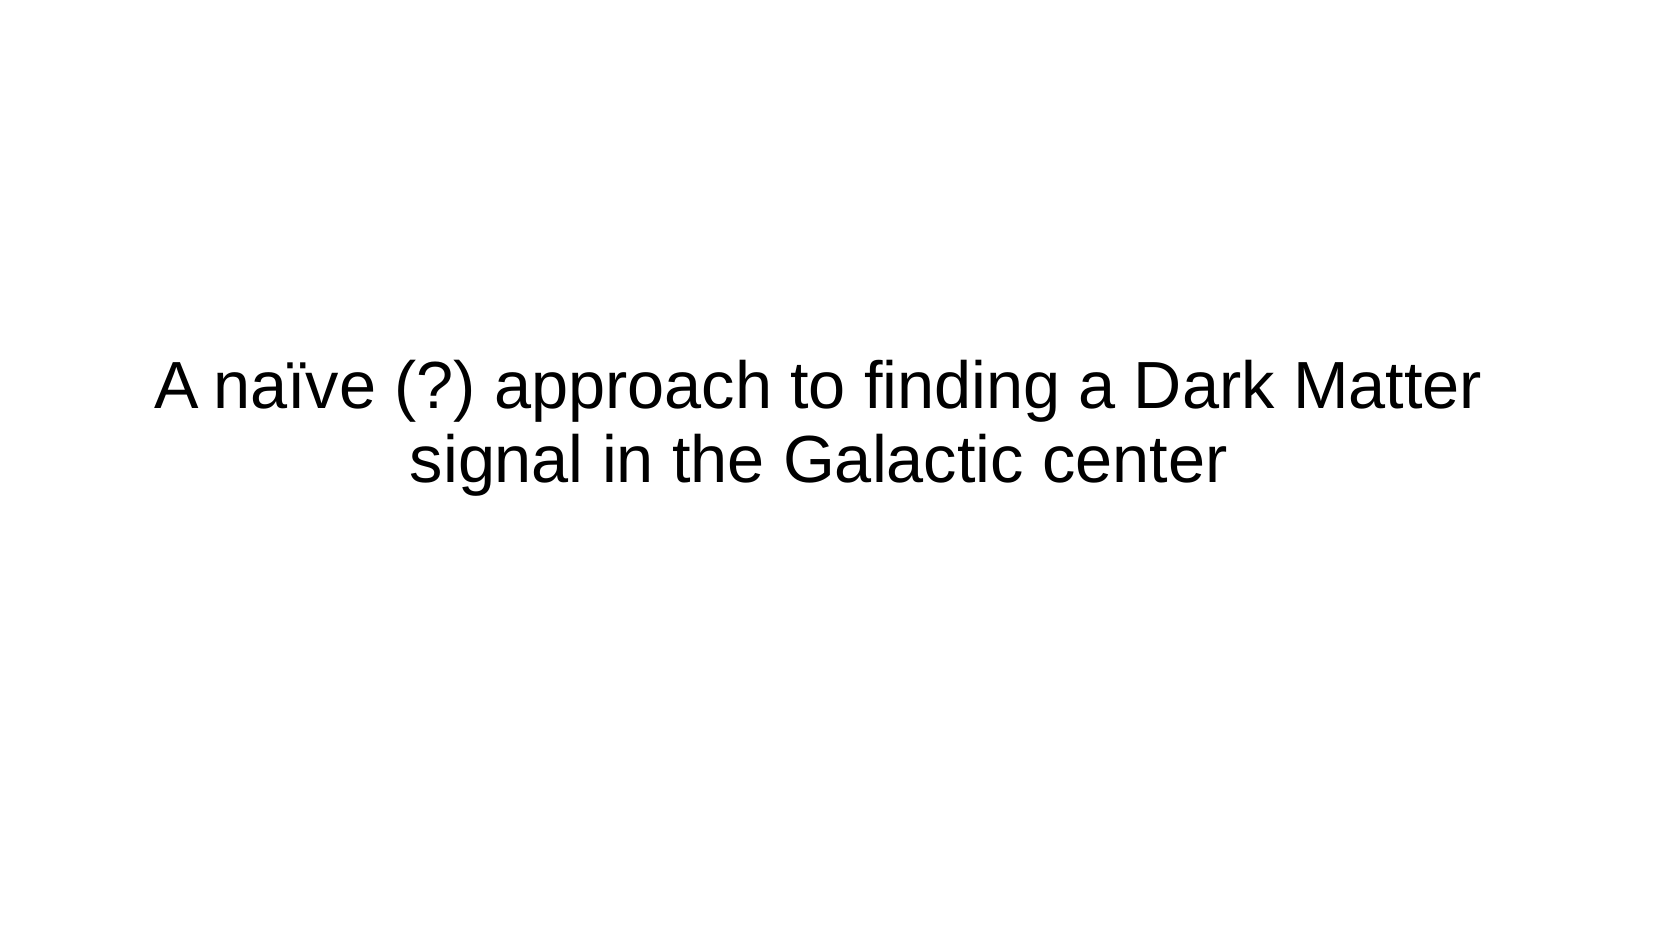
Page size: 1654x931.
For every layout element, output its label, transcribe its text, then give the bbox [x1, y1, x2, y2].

title A naïve (?) approach to finding a Dark Matter signal in the Galactic center [75, 344, 1564, 501]
